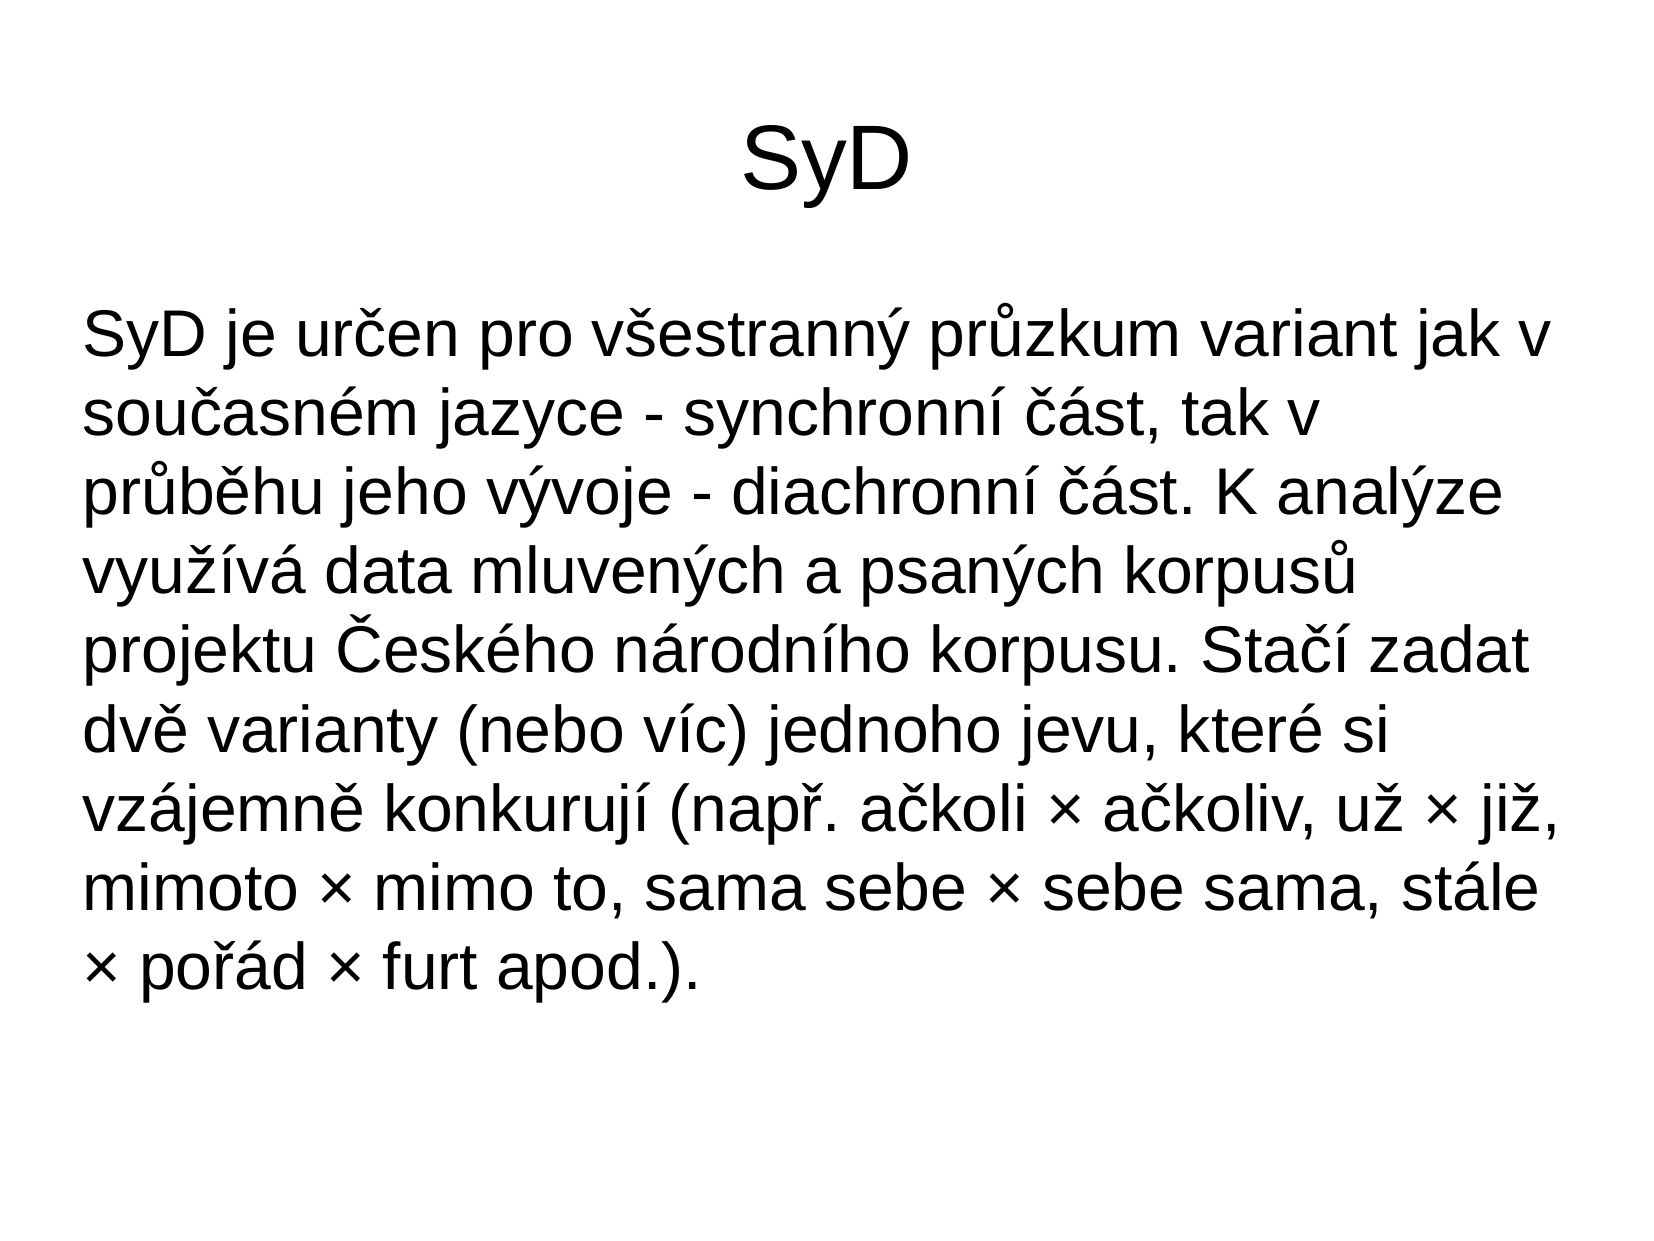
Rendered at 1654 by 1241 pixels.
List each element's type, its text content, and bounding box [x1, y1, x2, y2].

title SyD [82, 49, 1571, 257]
list SyD je určen pro všestranný průzkum variant jak v současném jazyce - synchronní část, tak v průběhu jeho vývoje - diachronní část. K analýze využívá data mluvených a psaných korpusů projektu Českého národního korpusu. Stačí zadat dvě varianty (nebo víc) jednoho jevu, které si vzájemně konkurují (např. ačkoli × ačkoliv, už × již, mimoto × mimo to, sama sebe × sebe sama, stále × pořád × furt apod.). [82, 290, 1571, 1010]
